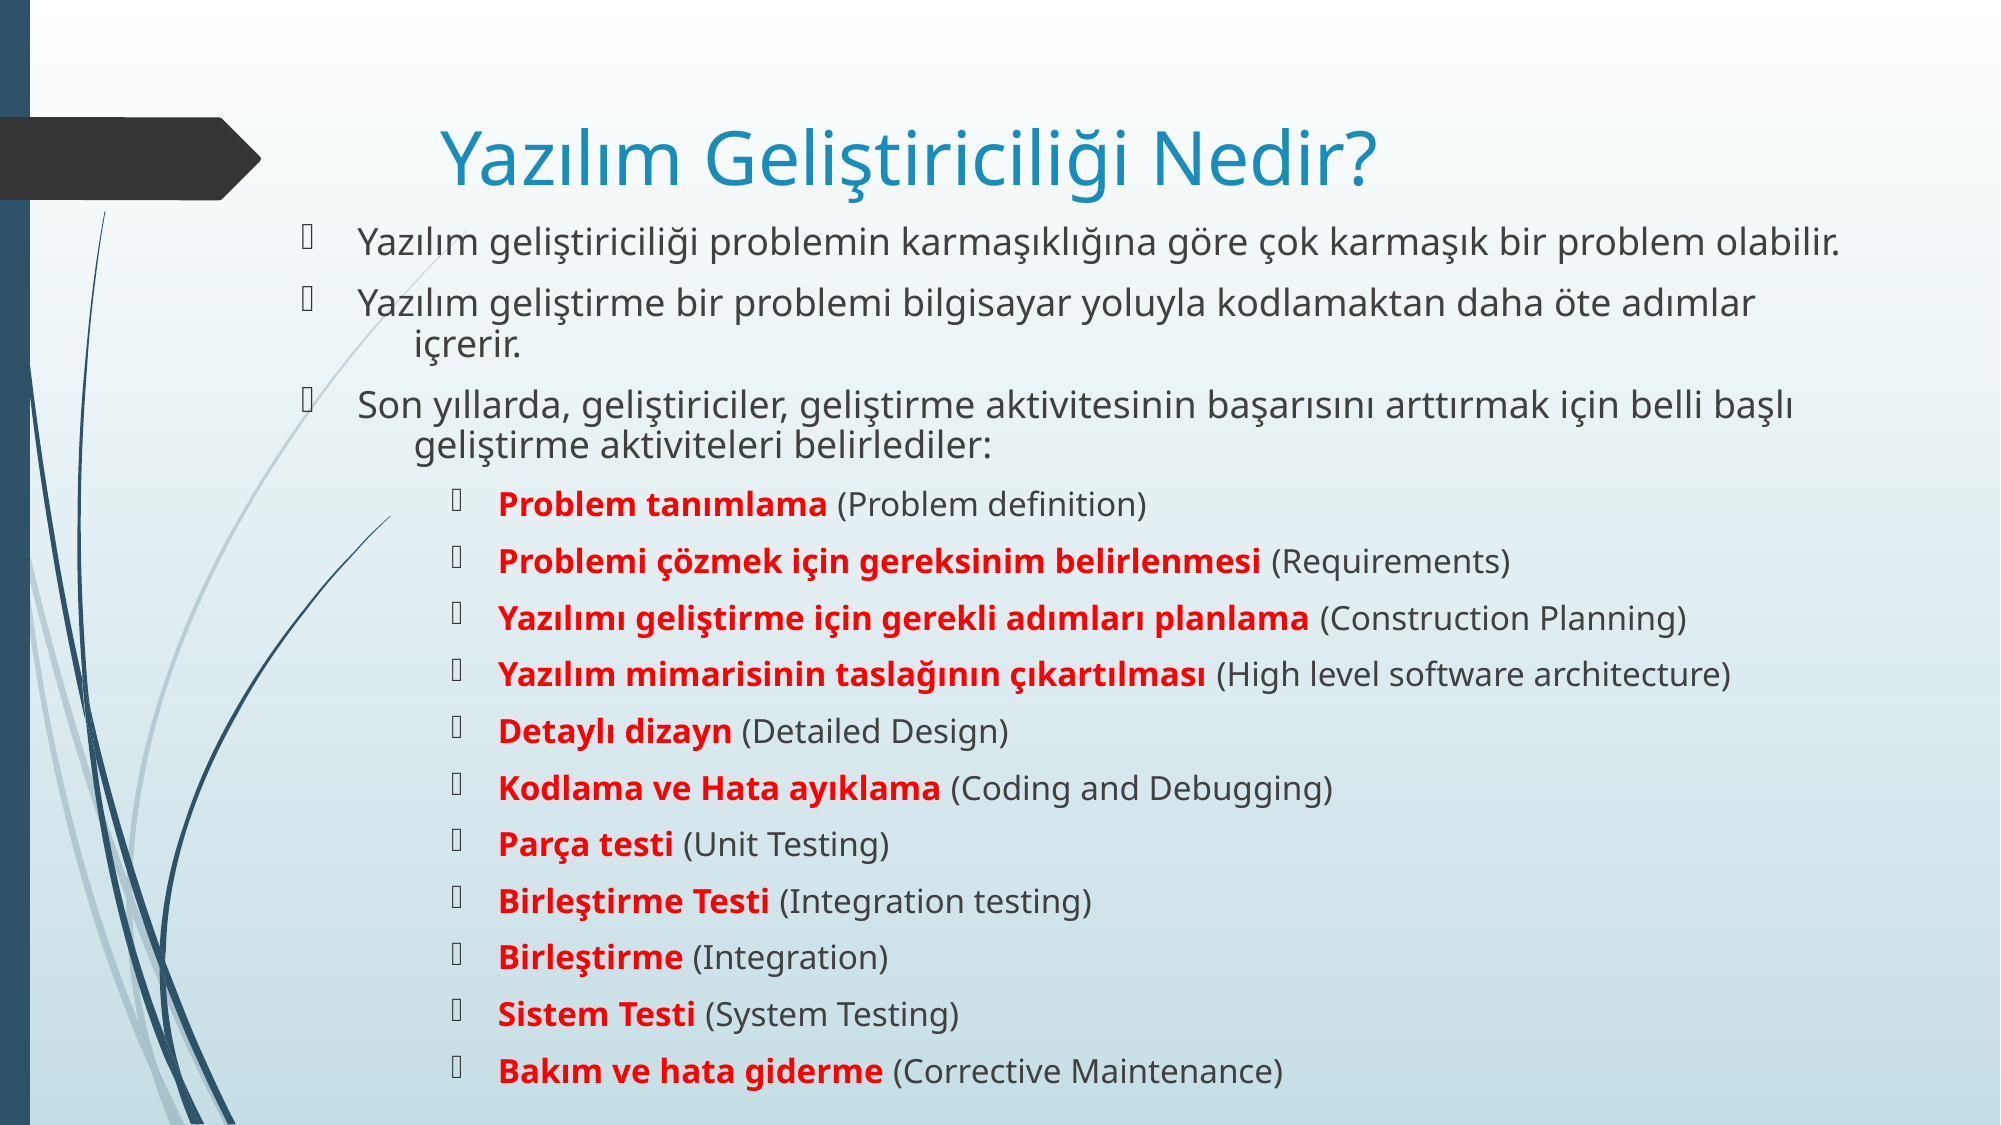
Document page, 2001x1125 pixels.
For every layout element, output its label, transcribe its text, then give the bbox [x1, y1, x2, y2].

list Yazılım geliştiriciliği problemin karmaşıklığına göre çok karmaşık bir problem olabilir. Yazılım geliştirme bir problemi bilgisayar yoluyla kodlamaktan daha öte adımlar içrerir. Son yıllarda, geliştiriciler, geliştirme aktivitesinin başarısını arttırmak için belli başlı geliştirme aktiviteleri belirlediler: Problem tanımlama (Problem definition) Problemi çözmek için gereksinim belirlenmesi (Requirements) Yazılımı geliştirme için gerekli adımları planlama (Construction Planning) Yazılım mimarisinin taslağının çıkartılması (High level software architecture) Detaylı dizayn (Detailed Design) Kodlama ve Hata ayıklama (Coding and Debugging) Parça testi (Unit Testing) Birleştirme Testi (Integration testing) Birleştirme (Integration) Sistem Testi (System Testing) Bakım ve hata giderme (Corrective Maintenance) [285, 215, 1888, 1107]
title Yazılım Geliştiriciliği Nedir? [425, 102, 1888, 215]
